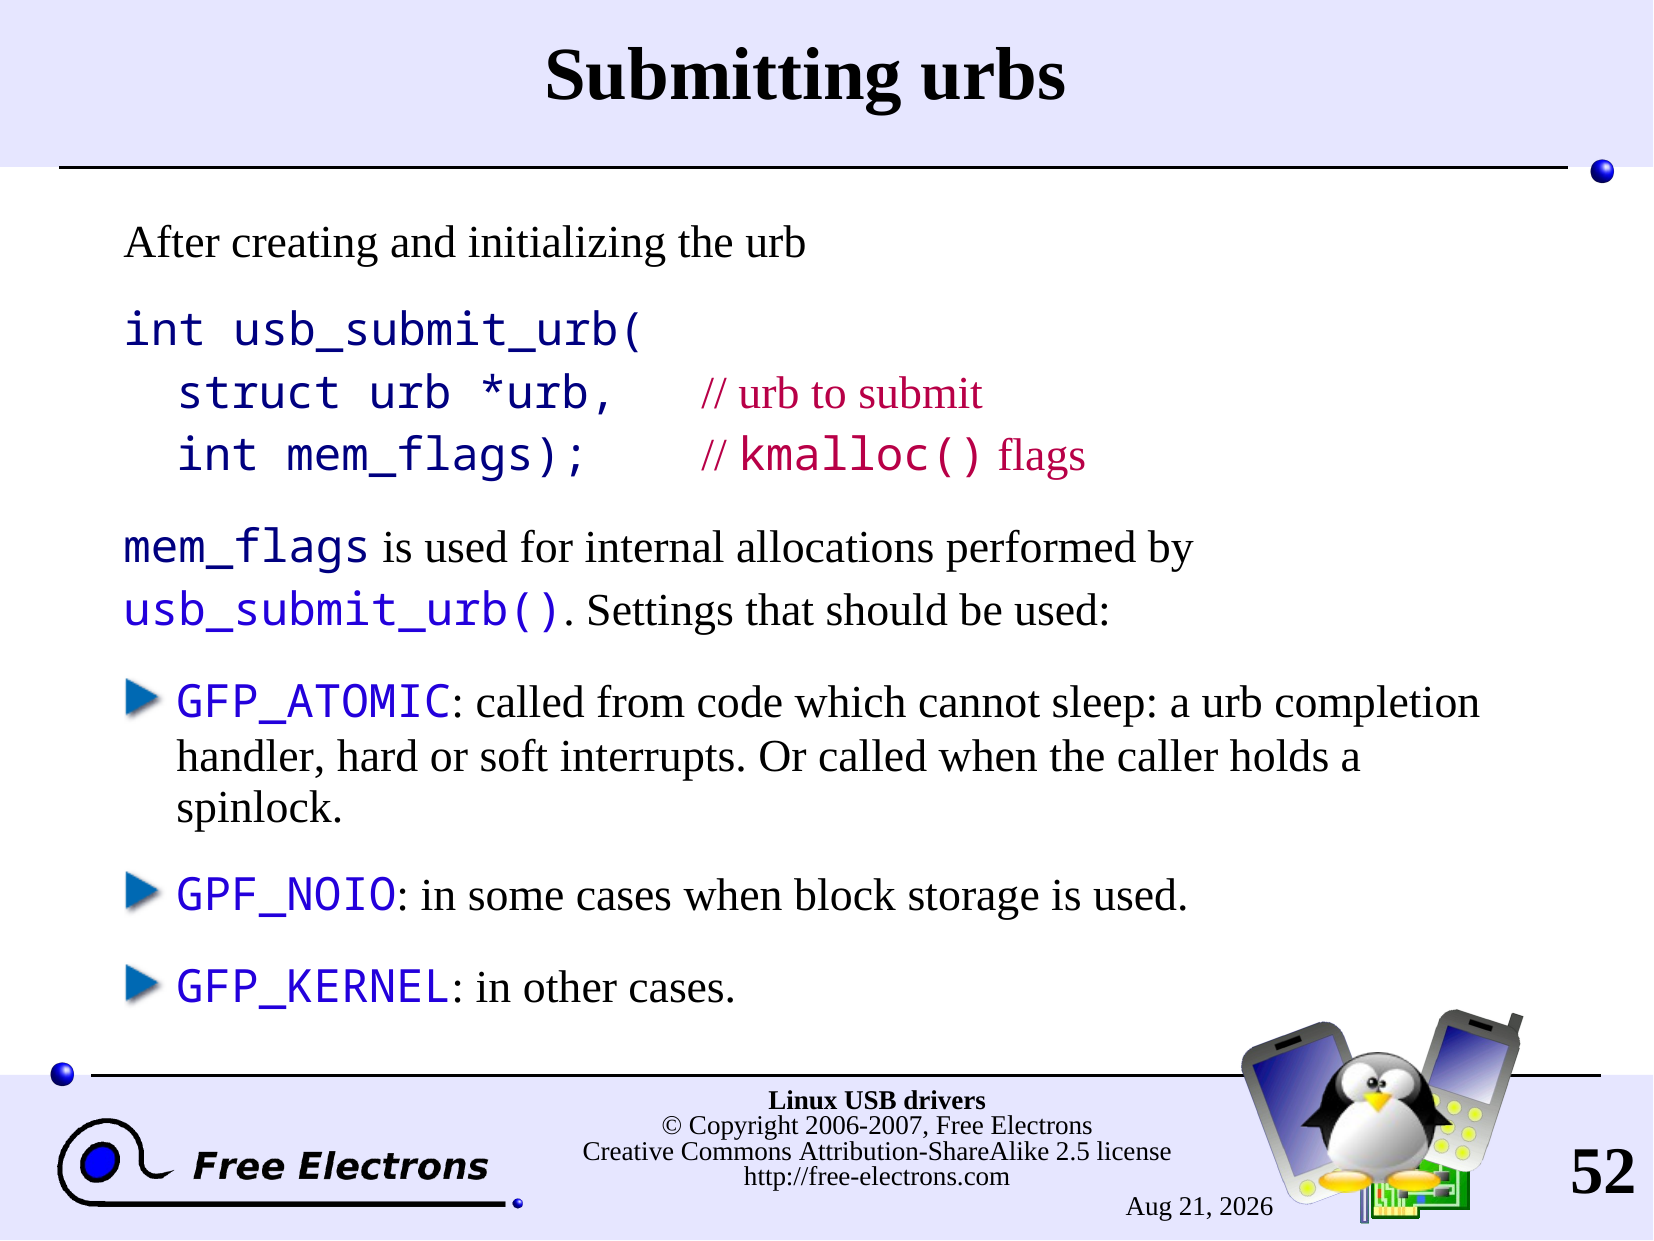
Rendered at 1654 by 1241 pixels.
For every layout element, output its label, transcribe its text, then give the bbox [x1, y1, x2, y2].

title Submitting urbs [60, 25, 1551, 124]
picture [50, 1107, 527, 1216]
list After creating and initializing the urb int usb_submit_urb( struct urb *urb, // urb to submit int mem_flags); // kmalloc() flags mem_flags is used for internal allocations performed byusb_submit_urb(). Settings that should be used: GFP_ATOMIC: called from code which cannot sleep: a urb completion handler, hard or soft interrupts. Or called when the caller holds a spinlock. GPF_NOIO: in some cases when block storage is used. GFP_KERNEL: in other cases. [105, 216, 1518, 1066]
picture [1231, 1007, 1538, 1241]
